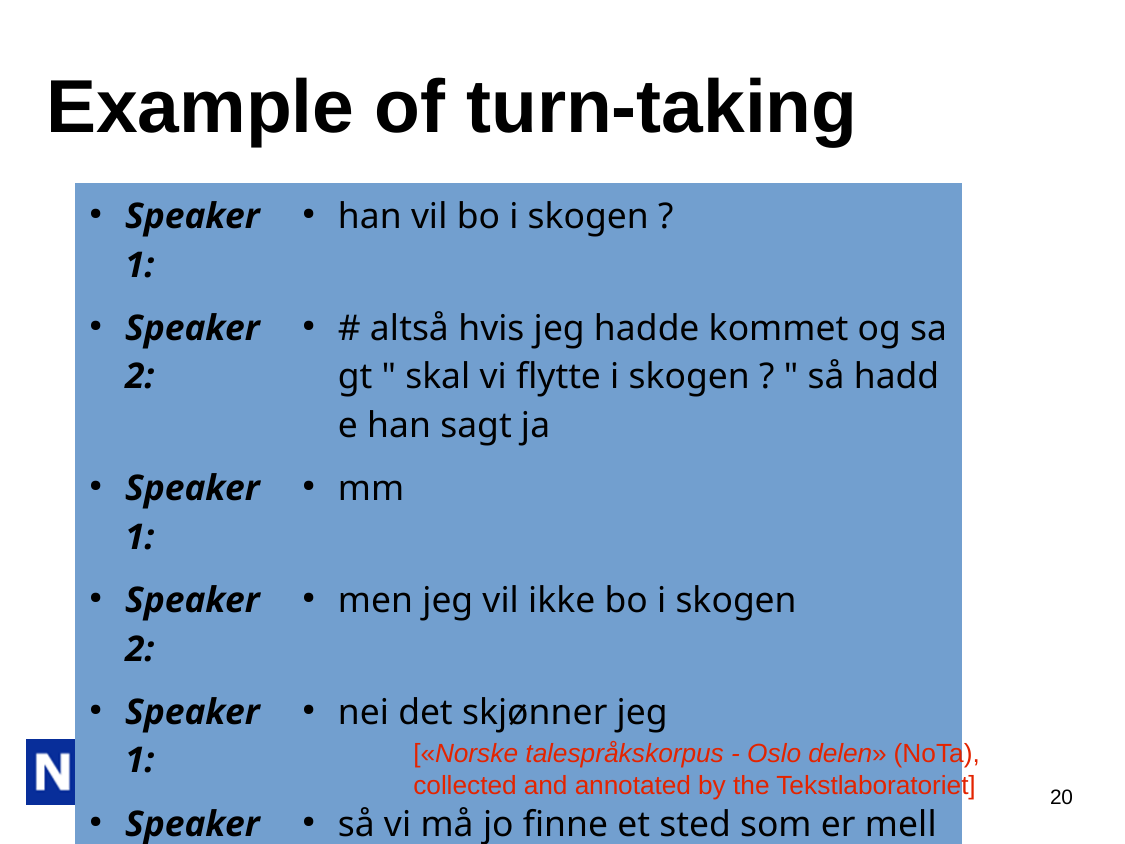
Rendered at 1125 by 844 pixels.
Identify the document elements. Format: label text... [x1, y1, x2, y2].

table_header Speaker 1: [75, 183, 288, 295]
table_cell Speaker 1: [75, 679, 288, 791]
table_cell så vi må jo finne et sted som er mellomting og det jeg vil ikke bo utpå landet # i hvilken som helst (uforståelig) ... [288, 791, 962, 844]
text_box [1035, 776, 1095, 812]
table_cell Speaker 2: [75, 295, 288, 455]
table_cell Speaker 2: [75, 791, 288, 844]
title Example of turn-taking [30, 32, 1095, 157]
table_header han vil bo i skogen ? [288, 183, 962, 295]
text_box [«Norske talespråkskorpus - Oslo delen» (NoTa), collected and annotated by the Tekstlaboratoriet] [408, 731, 1060, 805]
table_cell men jeg vil ikke bo i skogen [288, 567, 962, 679]
picture [19, 753, 43, 812]
table_cell mm [288, 455, 962, 567]
table_cell nei det skjønner jeg [288, 679, 962, 791]
table_cell # altså hvis jeg hadde kommet og sagt " skal vi flytte i skogen ? " så hadde han sagt ja [288, 295, 962, 455]
table_cell Speaker 2: [75, 567, 288, 679]
table_cell Speaker 1: [75, 455, 288, 567]
